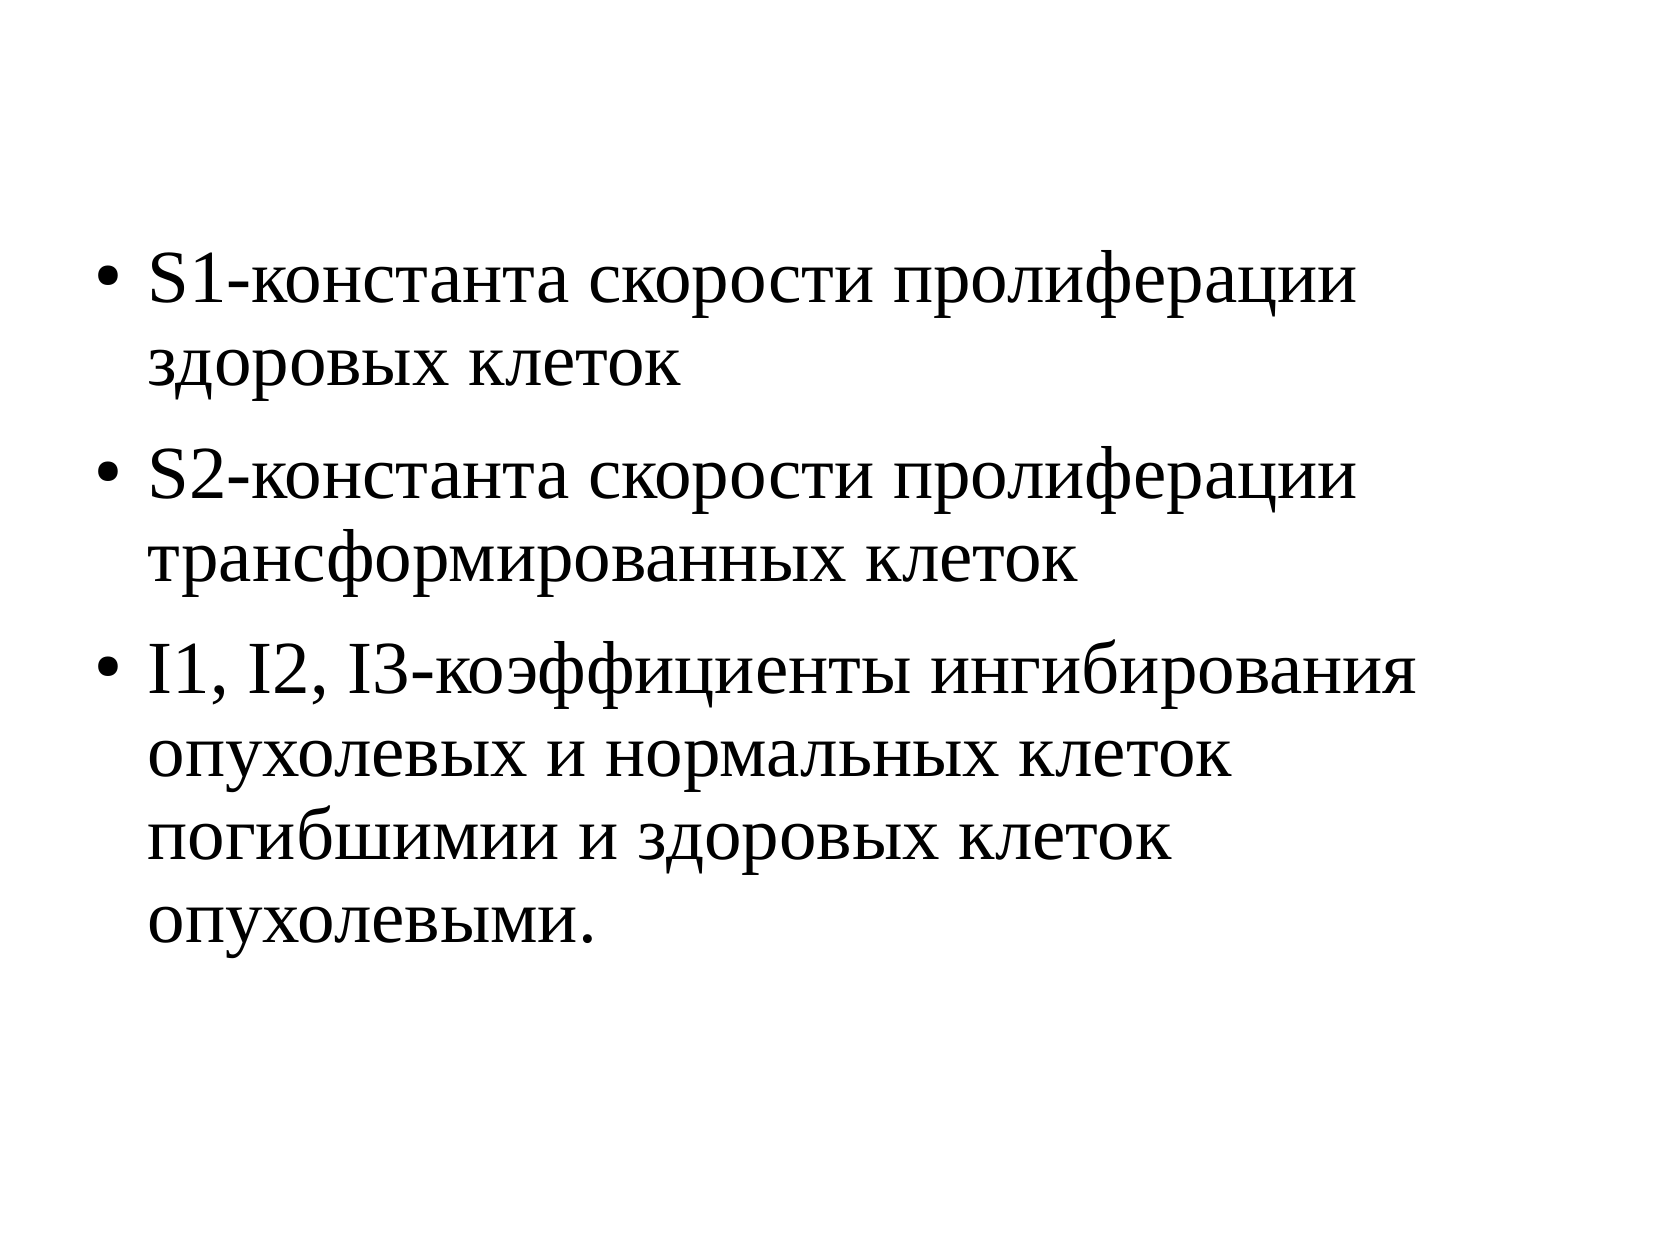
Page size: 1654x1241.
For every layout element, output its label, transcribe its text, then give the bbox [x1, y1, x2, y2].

list S1-константа скорости пролиферации здоровых клеток S2-константа скорости пролиферации трансформированных клеток I1, I2, I3-коэффициенты ингибирования опухолевых и нормальных клеток погибшимии и здоровых клеток опухолевыми. [76, 236, 1565, 960]
